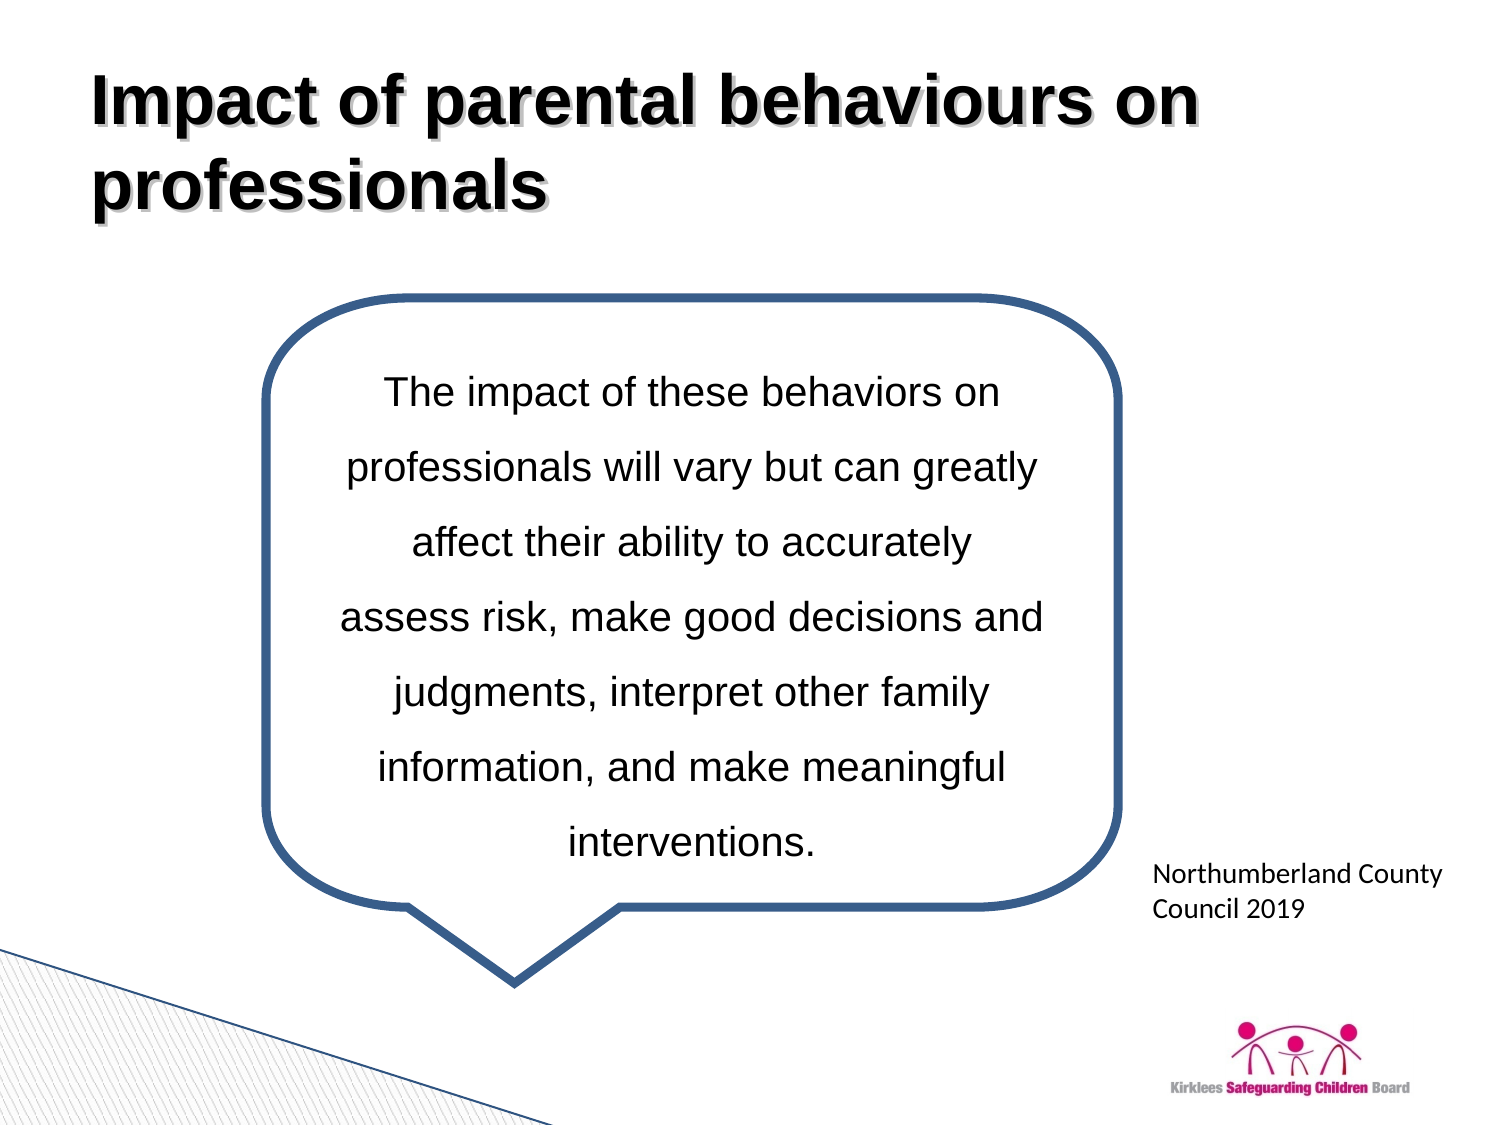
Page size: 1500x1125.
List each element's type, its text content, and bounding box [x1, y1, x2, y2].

list [207, 243, 1186, 976]
title Impact of parental behaviours on professionals [75, 45, 1426, 233]
text_box The impact of these behaviors on professionals will vary but can greatly affect their ability to accurately assess risk, make good decisions and judgments, interpret other family information, and make meaningful interventions.​ [265, 297, 1119, 984]
text_box Northumberland County Council 2019 [1137, 846, 1468, 933]
